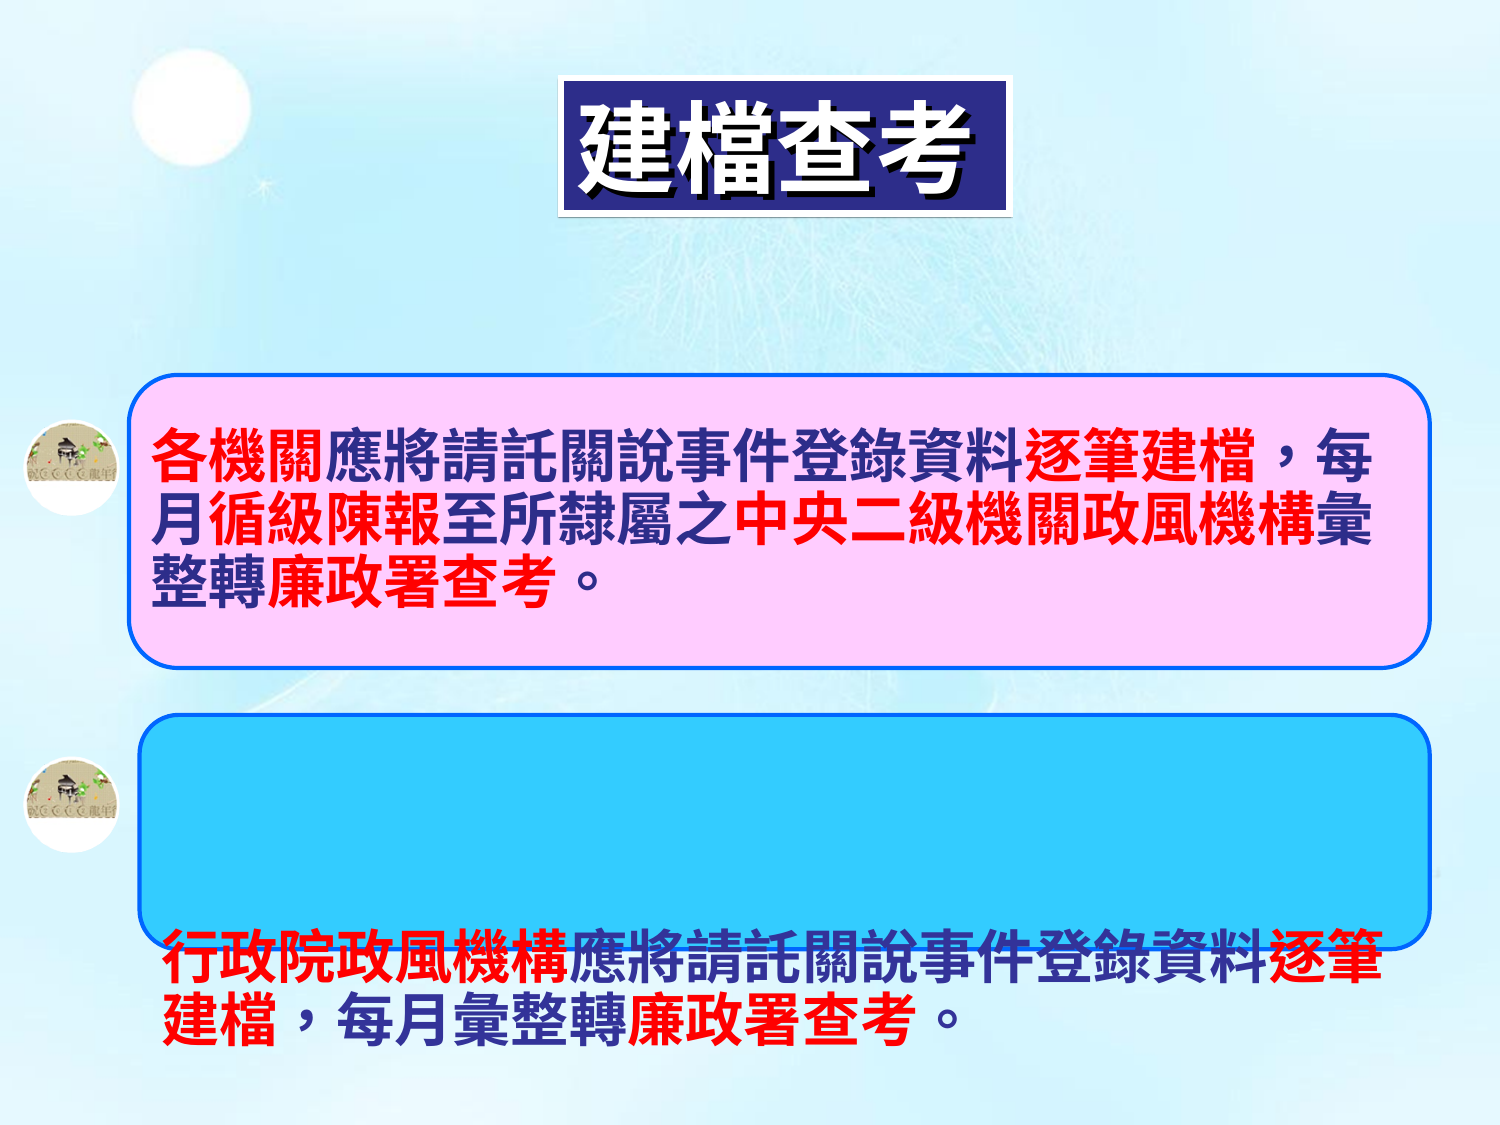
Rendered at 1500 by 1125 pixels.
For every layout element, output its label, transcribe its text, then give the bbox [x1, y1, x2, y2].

text_box [478, 939, 486, 950]
text_box [1058, 938, 1071, 944]
text_box [1304, 938, 1344, 950]
text_box [1426, 405, 1430, 638]
text_box [143, 654, 1416, 668]
text_box [1259, 938, 1297, 950]
text_box [1426, 737, 1430, 927]
text_box [1227, 938, 1252, 950]
text_box [1359, 938, 1418, 950]
text_box [328, 938, 350, 950]
text_box [951, 938, 986, 950]
text_box [1142, 938, 1220, 950]
text_box [1102, 938, 1112, 943]
text_box [143, 374, 1416, 389]
text_box [592, 938, 599, 948]
text_box [500, 938, 520, 950]
text_box [23, 756, 120, 853]
text_box [1109, 938, 1136, 950]
text_box 建檔查考 [560, 78, 1010, 214]
text_box [890, 938, 909, 944]
text_box [1290, 945, 1300, 950]
text_box [295, 938, 304, 950]
text_box [613, 938, 631, 950]
text_box [444, 938, 460, 950]
text_box [259, 938, 281, 950]
text_box [648, 941, 665, 950]
text_box [139, 738, 143, 927]
text_box [728, 938, 777, 950]
text_box [581, 938, 589, 949]
text_box [991, 938, 999, 950]
text_box [409, 938, 437, 950]
picture [0, 0, 1500, 1125]
text_box [376, 938, 402, 950]
text_box [1345, 938, 1357, 945]
text_box [128, 406, 132, 637]
text_box [1083, 938, 1103, 950]
text_box [306, 941, 326, 946]
text_box [1017, 938, 1046, 950]
text_box [491, 938, 498, 950]
text_box [287, 938, 291, 950]
text_box 行政院政風機構應將請託關說事件登錄資料逐筆建檔，每月彙整轉廉政署查考。 [143, 726, 1426, 938]
text_box 各機關應將請託關說事件登錄資料逐筆建檔，每月循級陳報至所隸屬之中央二級機關政風機構彙整轉廉政署查考。 [132, 389, 1426, 654]
text_box [856, 938, 887, 950]
text_box [672, 938, 721, 950]
text_box [466, 942, 476, 950]
text_box [559, 938, 575, 950]
text_box [665, 938, 673, 943]
text_box [911, 938, 943, 950]
text_box [357, 938, 369, 949]
text_box [240, 938, 252, 949]
text_box [151, 938, 233, 950]
text_box [829, 938, 833, 950]
text_box [526, 938, 539, 950]
text_box [151, 714, 1418, 726]
text_box [23, 419, 120, 516]
text_box [784, 938, 807, 950]
